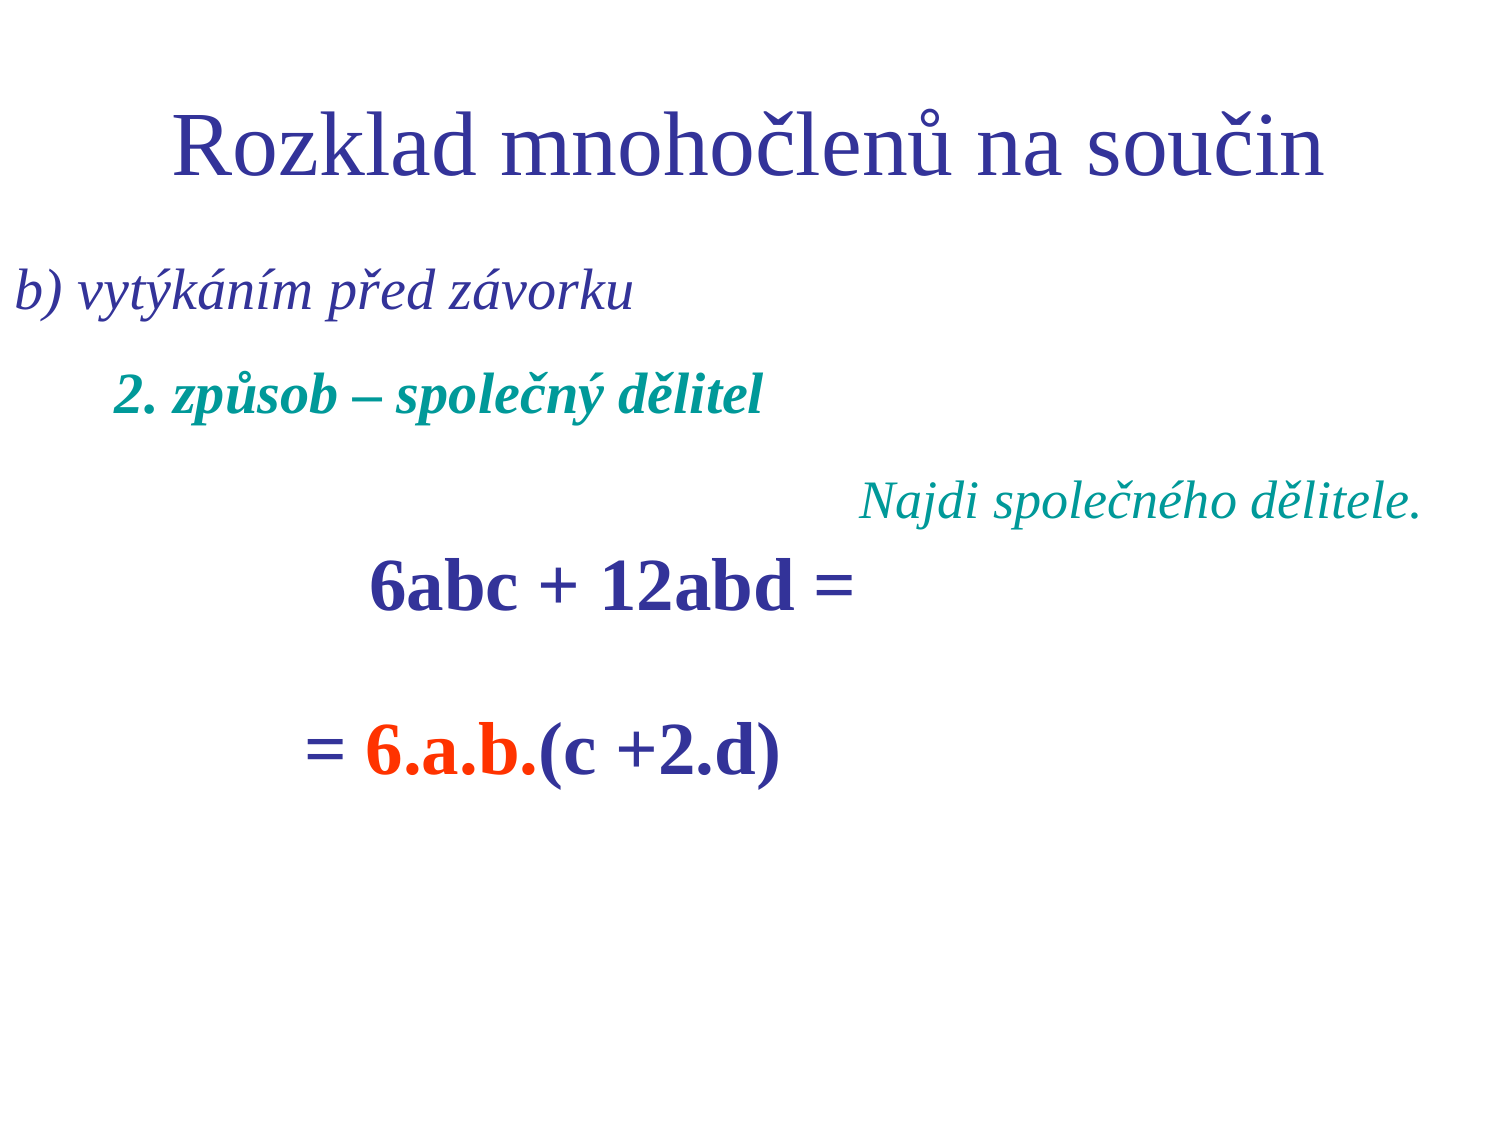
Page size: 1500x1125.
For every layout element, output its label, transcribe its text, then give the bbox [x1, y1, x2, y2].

text_box 2. způsob – společný dělitel [100, 347, 975, 434]
text_box 6abc + 12abd = [354, 527, 904, 634]
text_box = 6.a.b.(c +2.d) [289, 692, 1247, 798]
text_box Najdi společného dělitele. [844, 456, 1500, 537]
text_box b) vytýkáním před závorku [0, 243, 762, 329]
text_box Rozklad mnohočlenů na součin [75, 45, 1426, 233]
